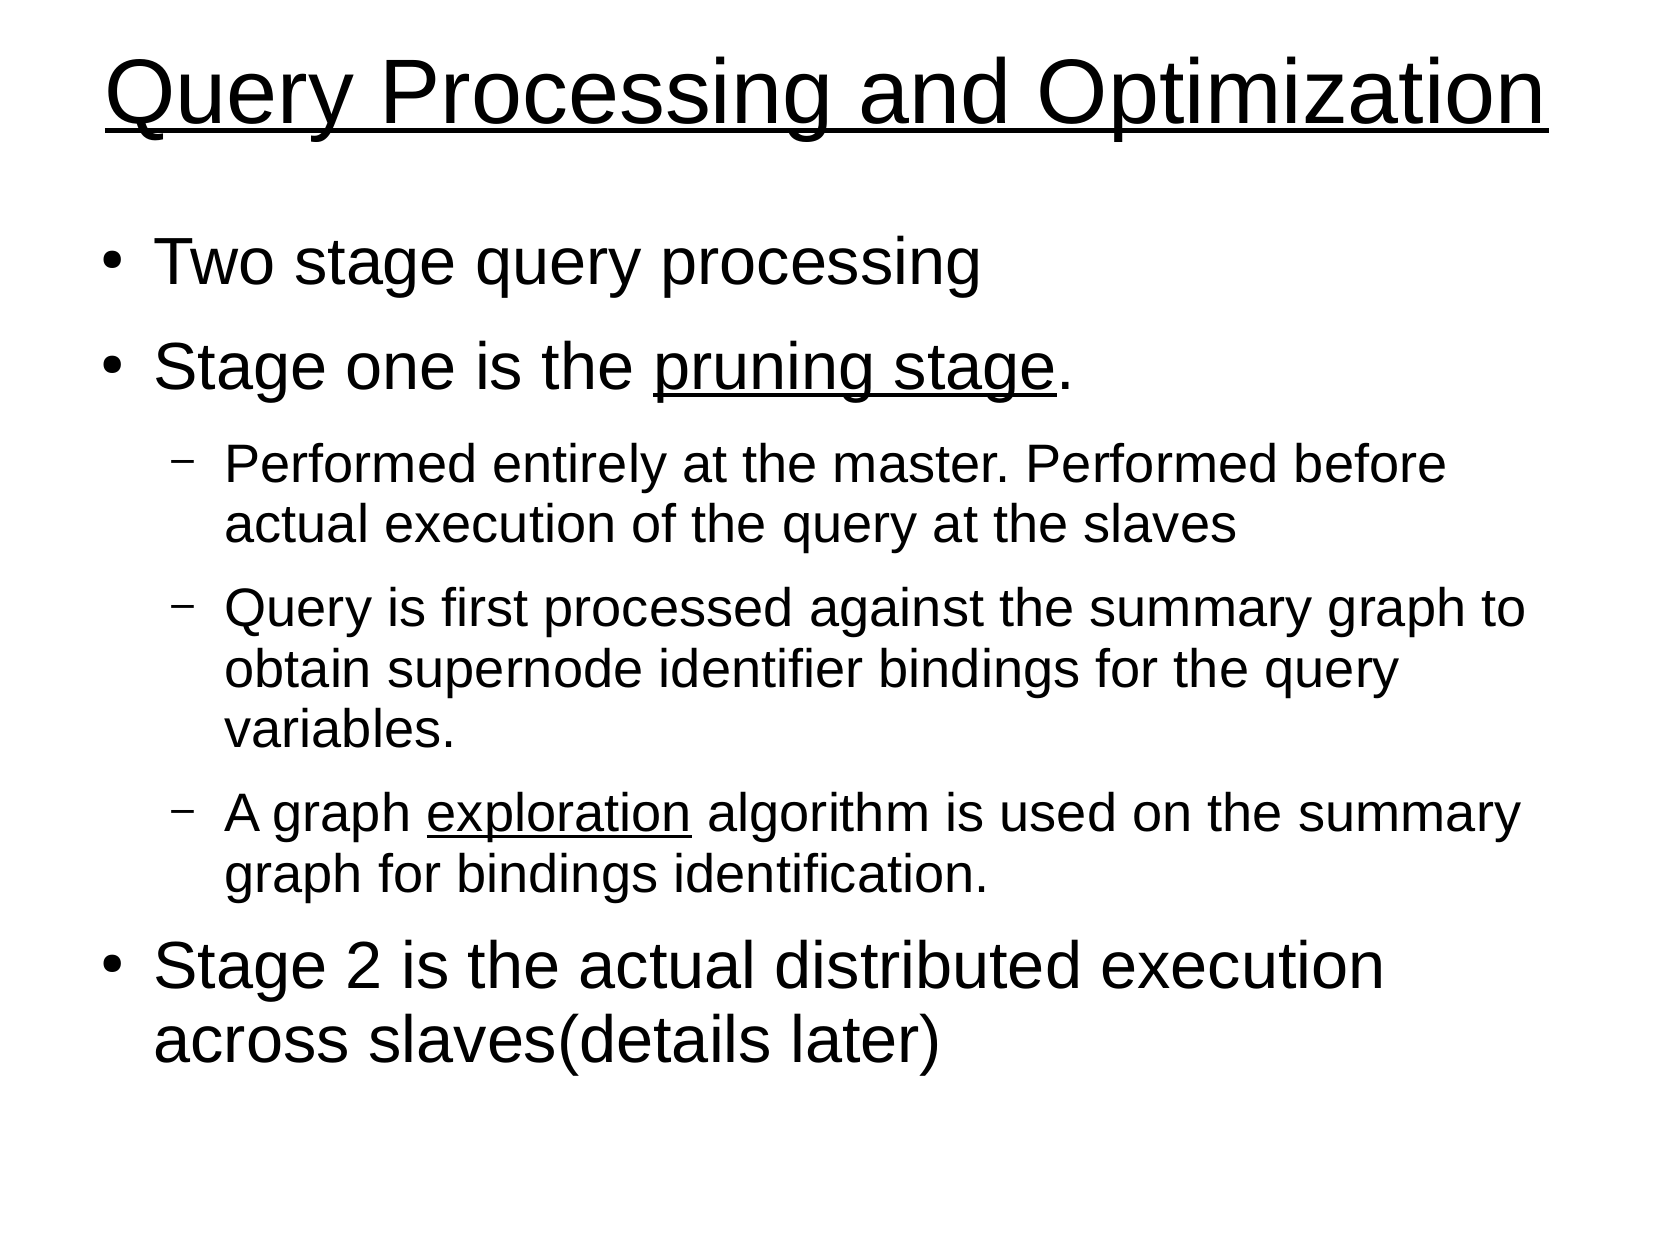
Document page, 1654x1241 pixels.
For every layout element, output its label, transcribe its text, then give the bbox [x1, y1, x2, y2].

list Two stage query processing Stage one is the pruning stage. Performed entirely at the master. Performed before actual execution of the query at the slaves Query is first processed against the summary graph to obtain supernode identifier bindings for the query variables. A graph exploration algorithm is used on the summary graph for bindings identification. Stage 2 is the actual distributed execution across slaves(details later) [82, 224, 1571, 1146]
title Query Processing and Optimization [0, 5, 1654, 178]
